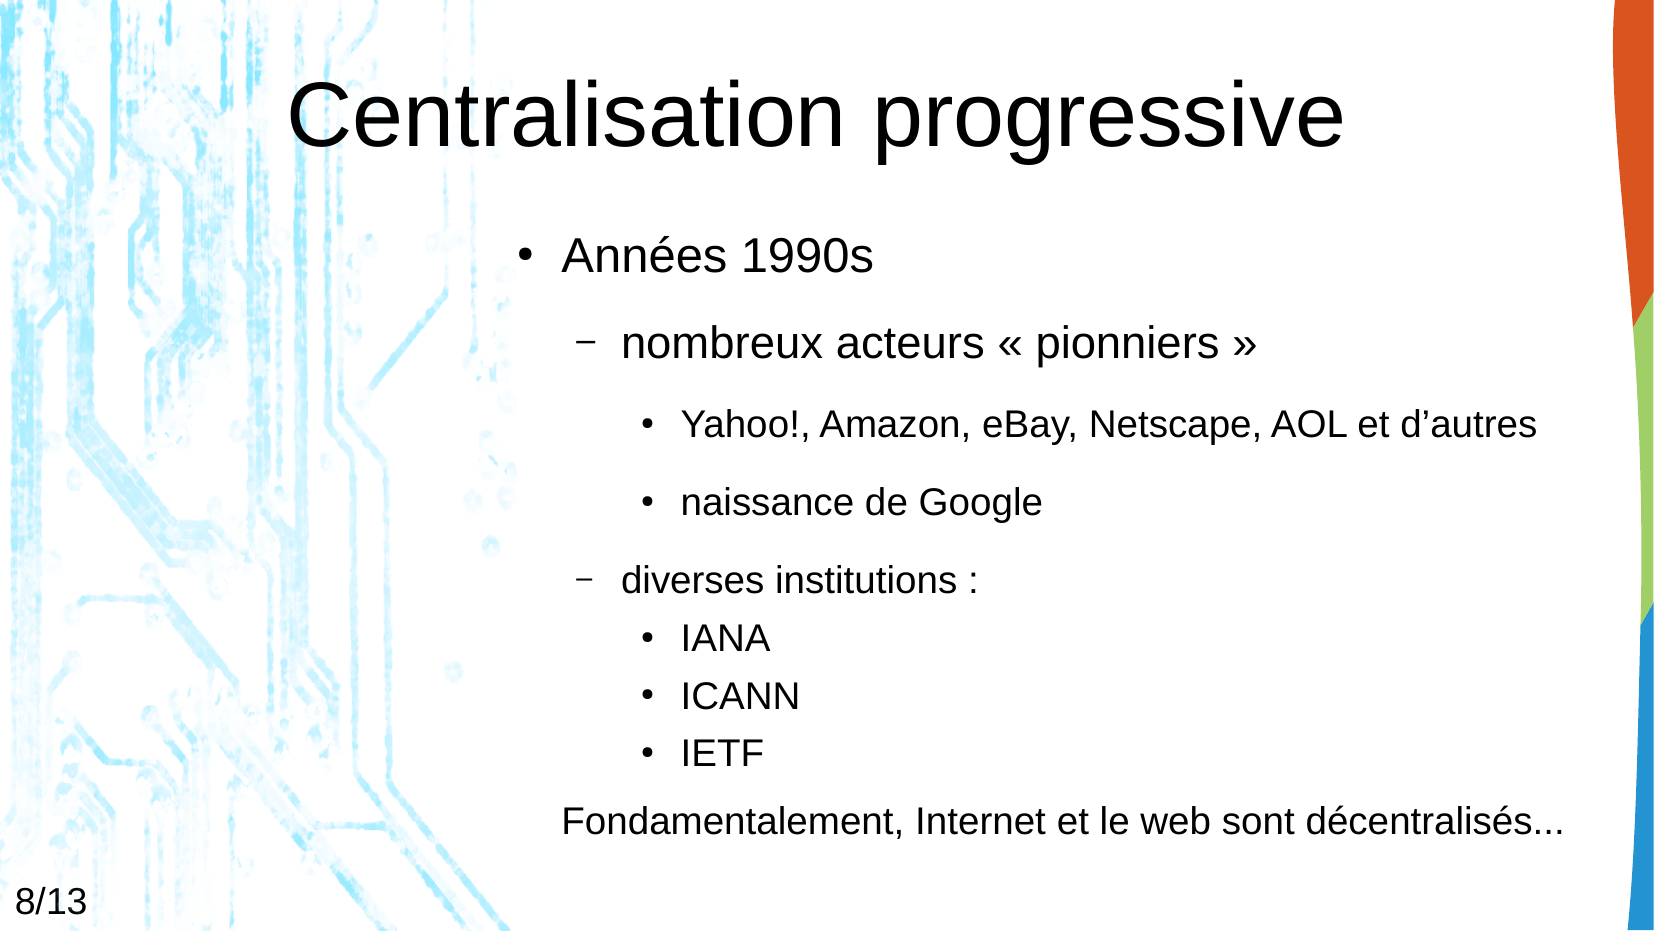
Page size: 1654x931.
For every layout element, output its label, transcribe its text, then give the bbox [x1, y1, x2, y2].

title Centralisation progressive [104, 37, 1530, 193]
list Années 1990s nombreux acteurs « pionniers » Yahoo!, Amazon, eBay, Netscape, AOL et d’autres naissance de Google diverses institutions : IANA ICANN IETF Fondamentalement, Internet et le web sont décentralisés... [501, 228, 1571, 857]
picture [0, 0, 517, 931]
